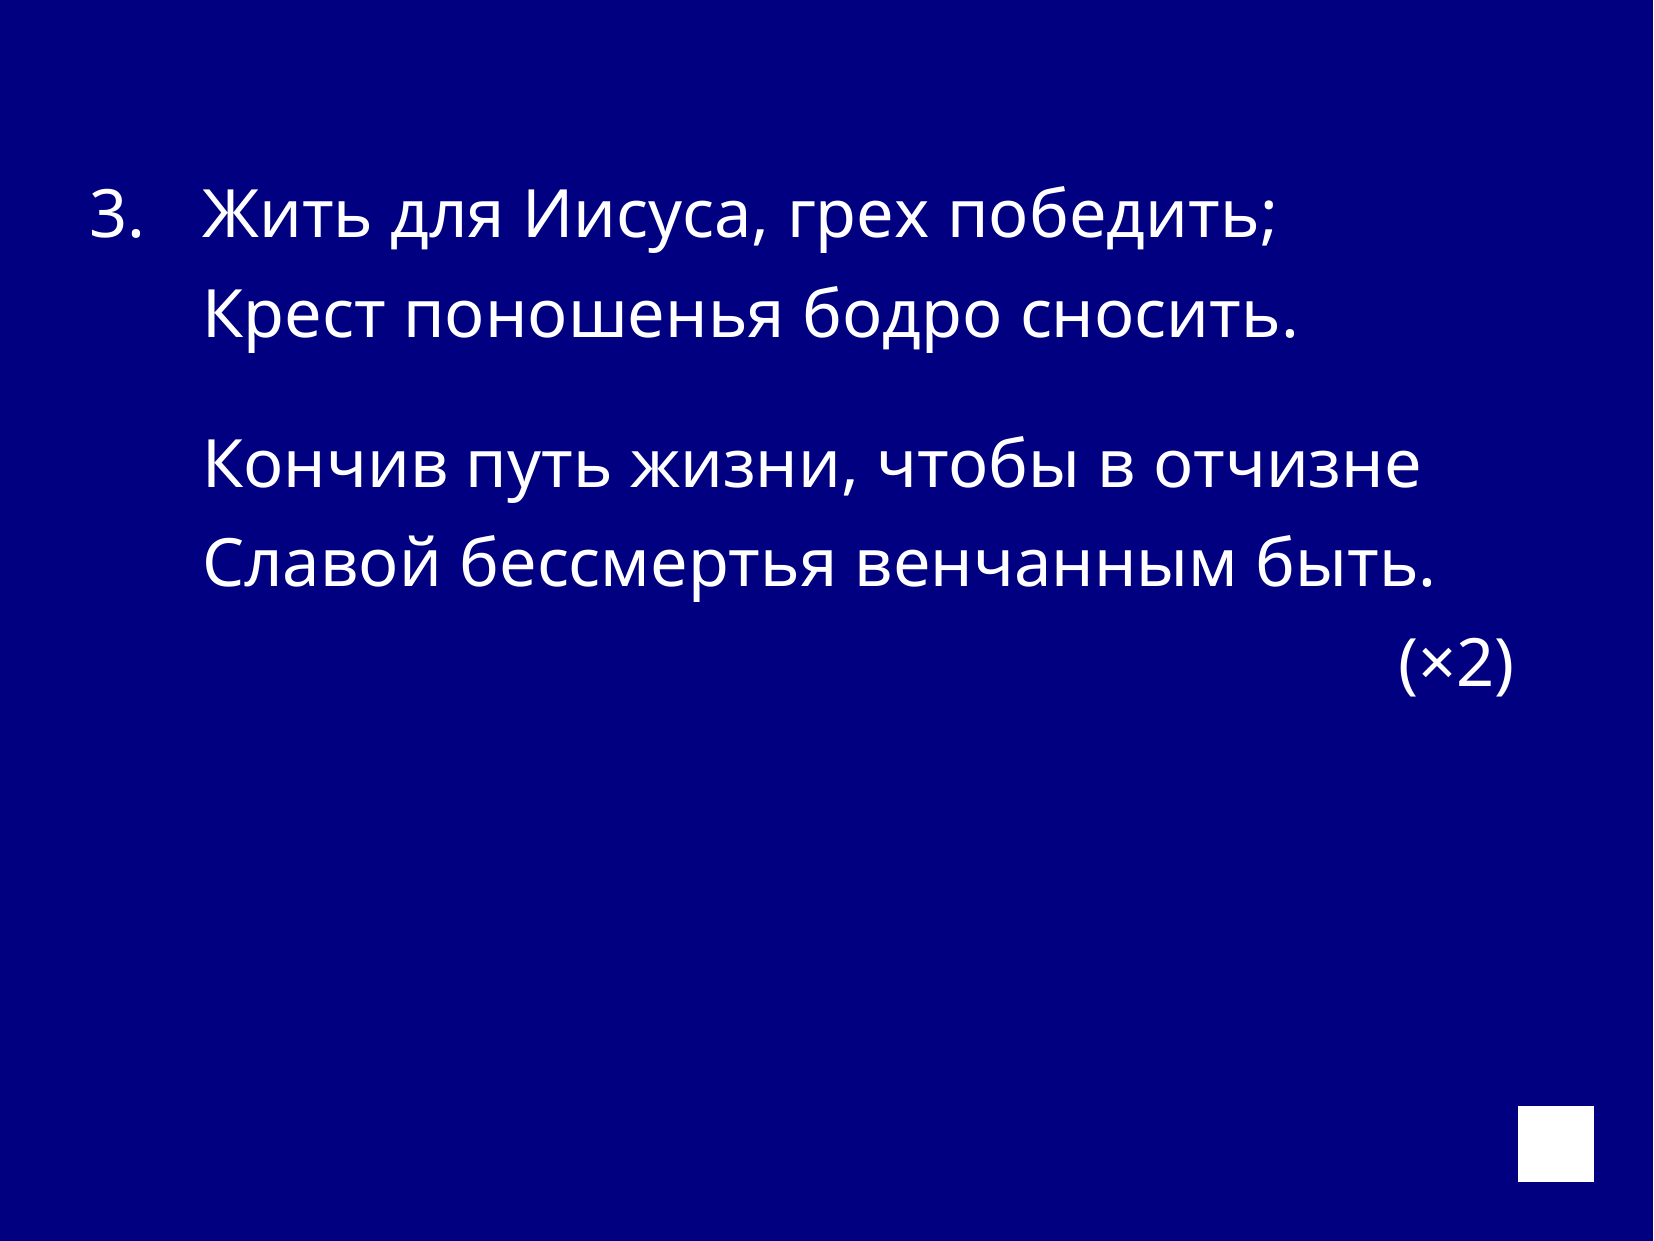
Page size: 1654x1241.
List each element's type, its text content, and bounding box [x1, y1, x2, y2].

text_box 3. Жить для Иисуса, грех победить; Крест поношенья бодро сносить. Кончив путь жизни, чтобы в отчизне Славой бессмертья венчанным быть. (×2) [75, 150, 1576, 1163]
text_box [1518, 1106, 1594, 1182]
